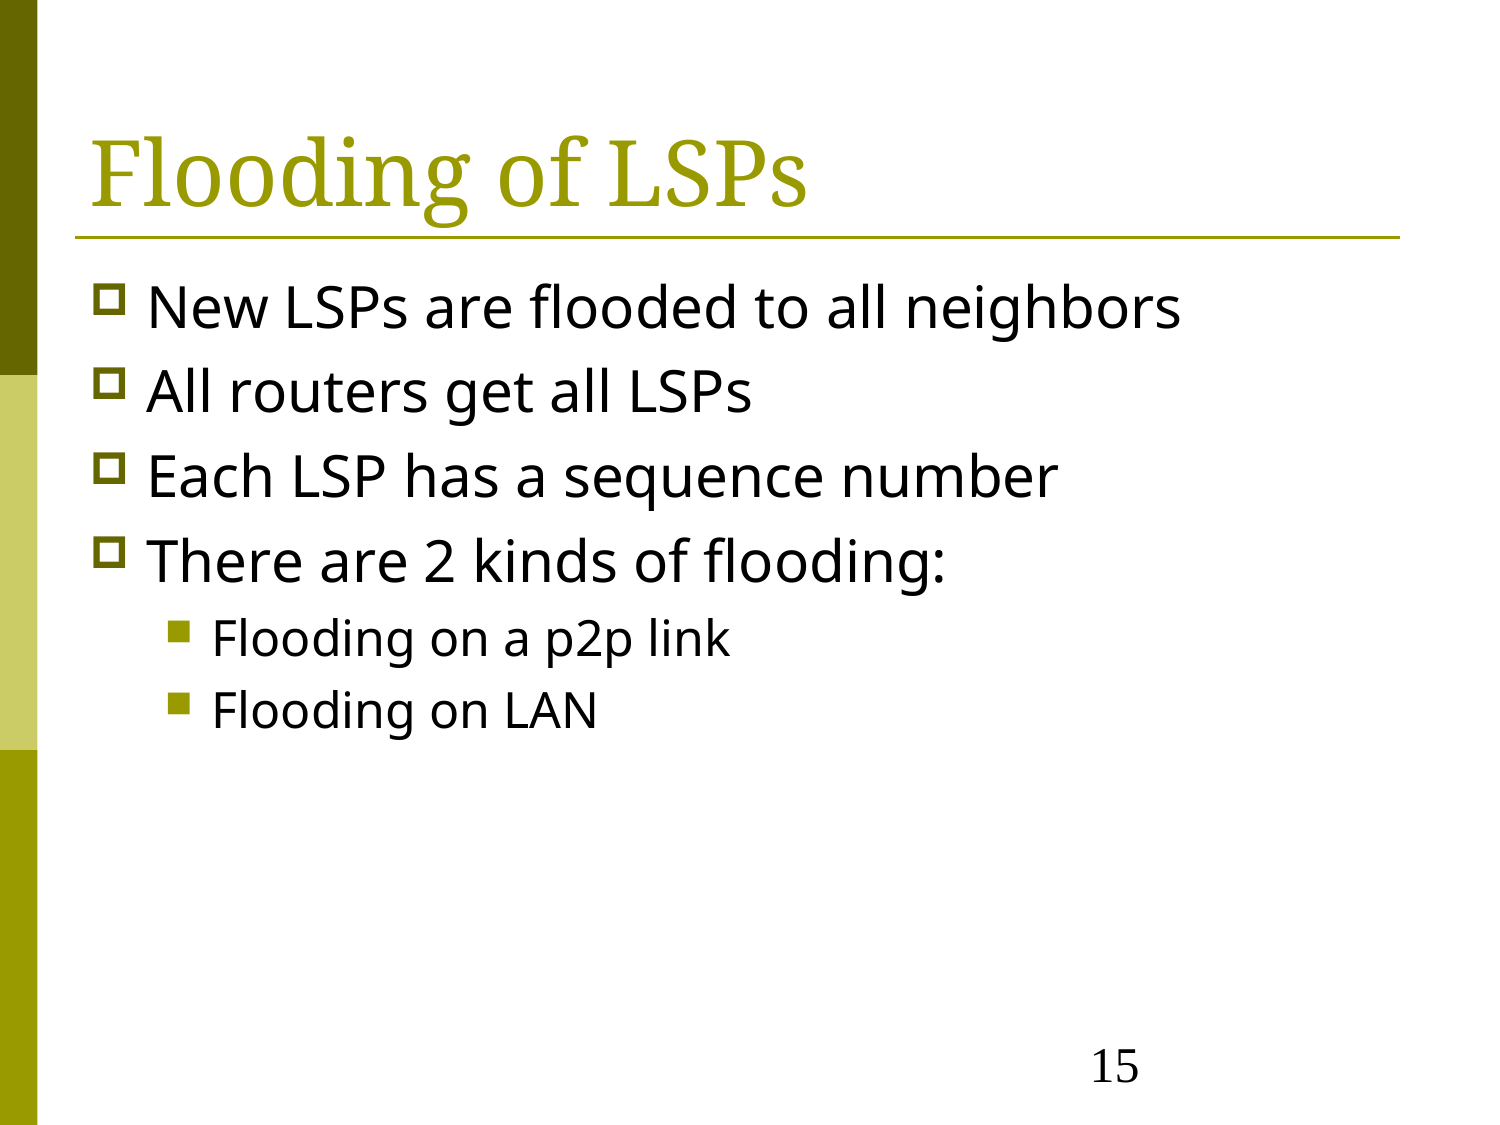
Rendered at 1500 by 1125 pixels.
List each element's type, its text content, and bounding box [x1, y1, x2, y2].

title Flooding of LSPs [75, 45, 1426, 233]
list New LSPs are flooded to all neighbors All routers get all LSPs Each LSP has a sequence number There are 2 kinds of flooding: Flooding on a p2p link Flooding on LAN [75, 262, 1426, 1006]
